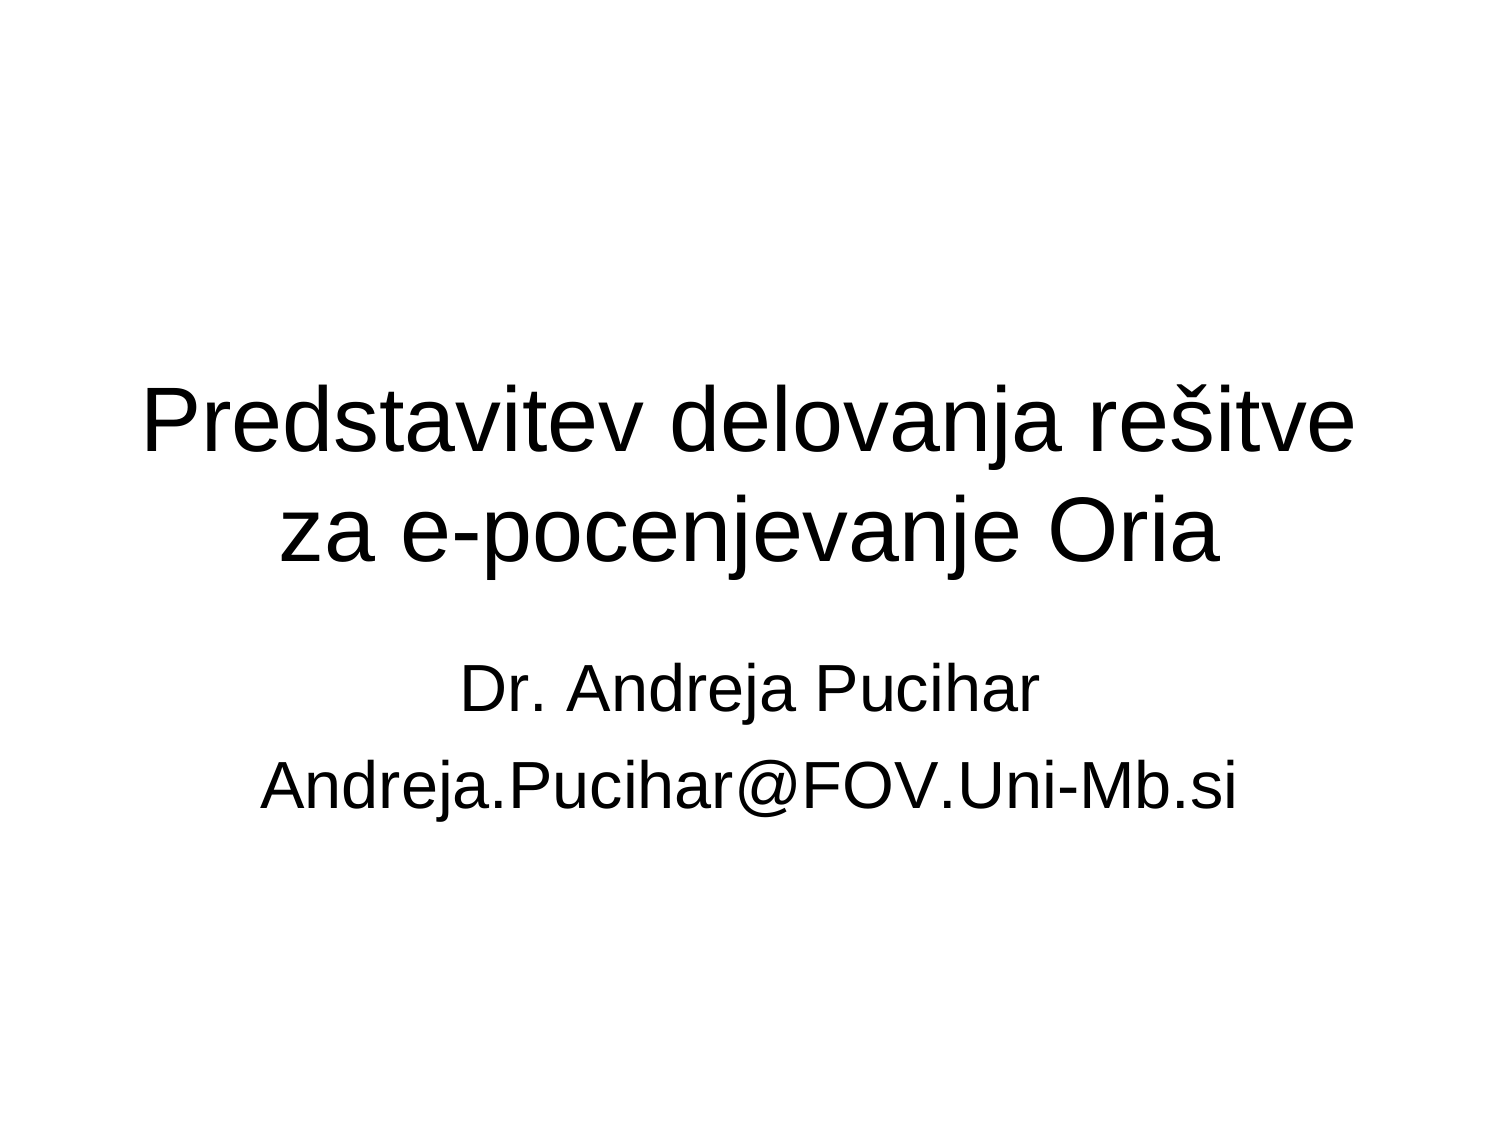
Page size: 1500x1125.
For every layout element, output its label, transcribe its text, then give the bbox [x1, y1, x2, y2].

text_box Dr. Andreja Pucihar Andreja.Pucihar@FOV.Uni-Mb.si [225, 637, 1276, 926]
title Predstavitev delovanja rešitve za e-pocenjevanje Oria [112, 349, 1388, 591]
